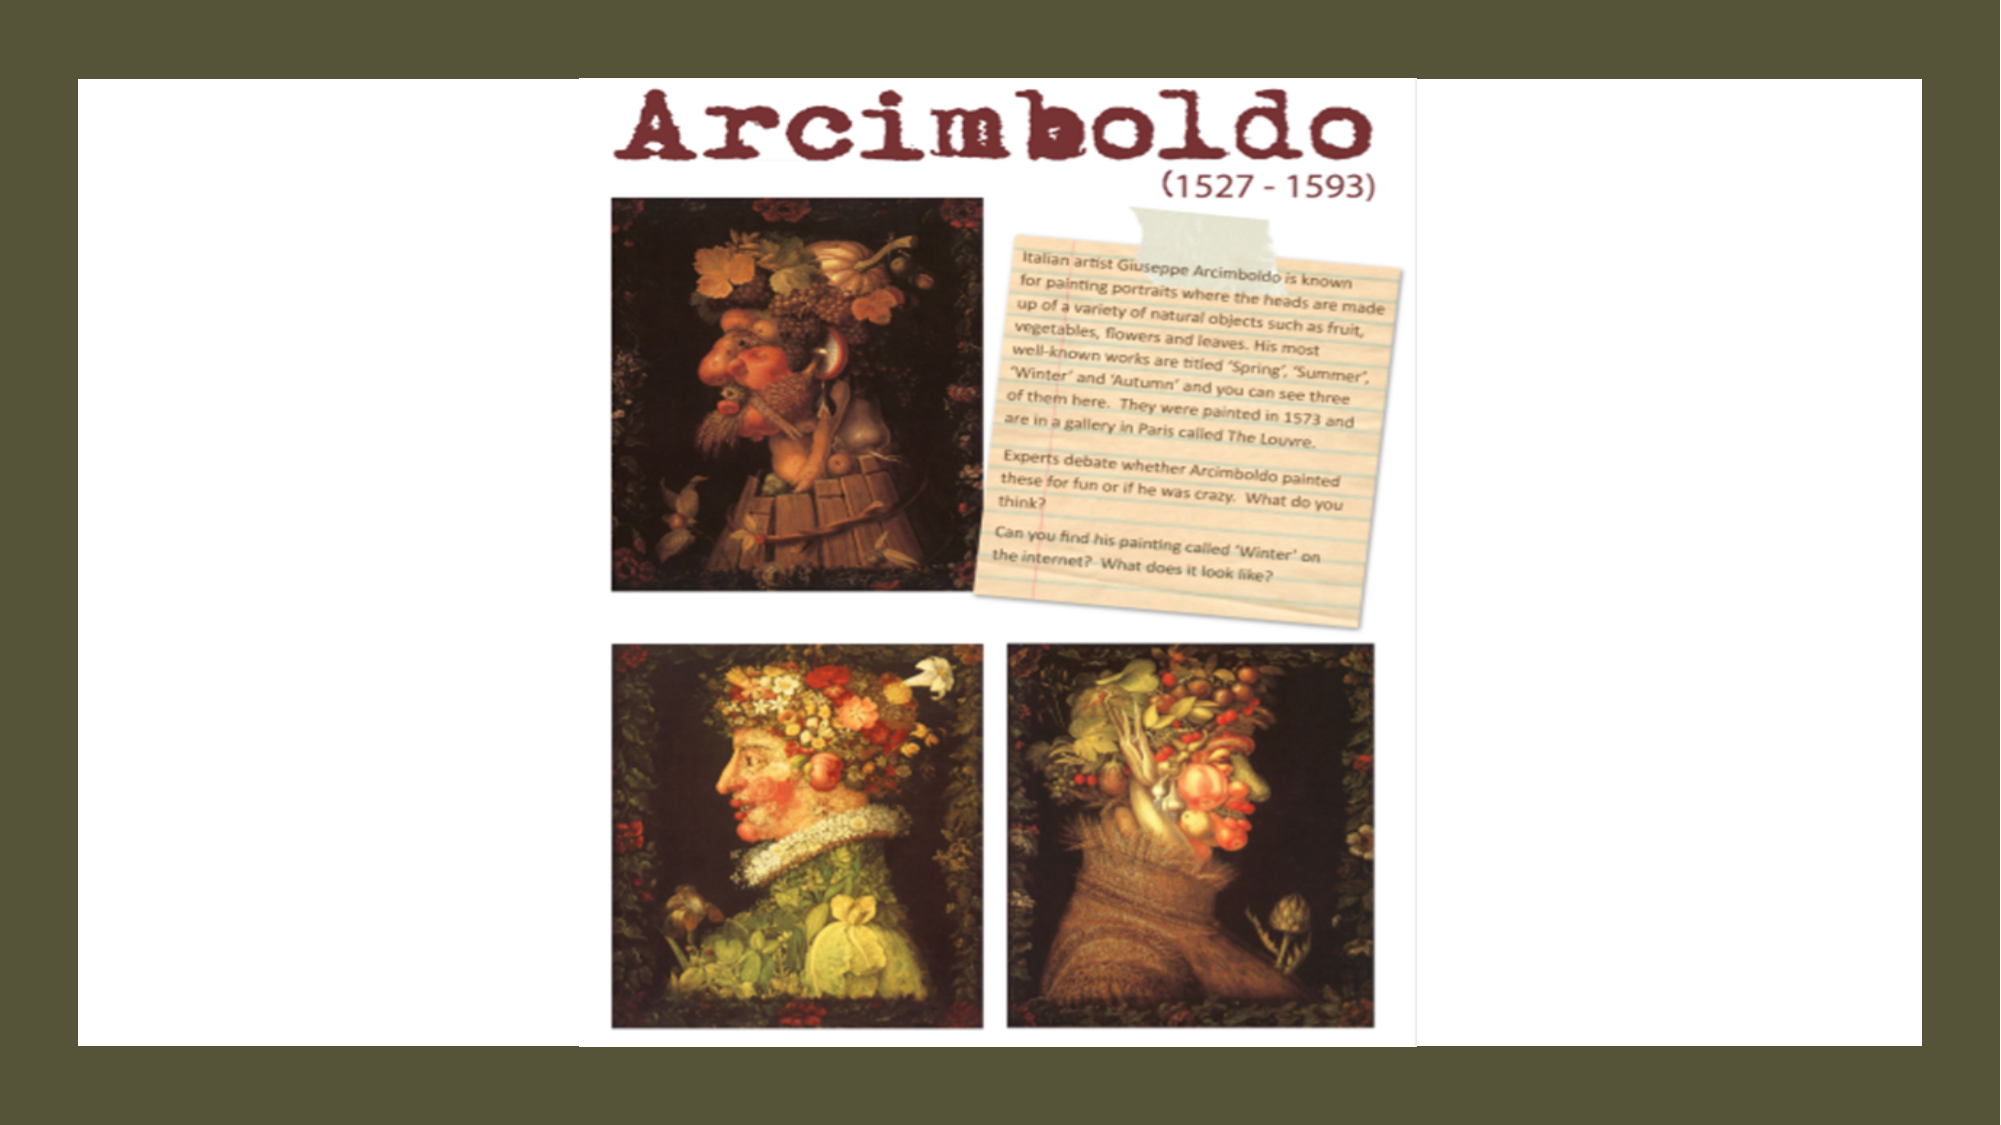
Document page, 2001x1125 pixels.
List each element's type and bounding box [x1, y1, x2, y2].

picture [579, 78, 1417, 1047]
text_box [0, 0, 2000, 1125]
